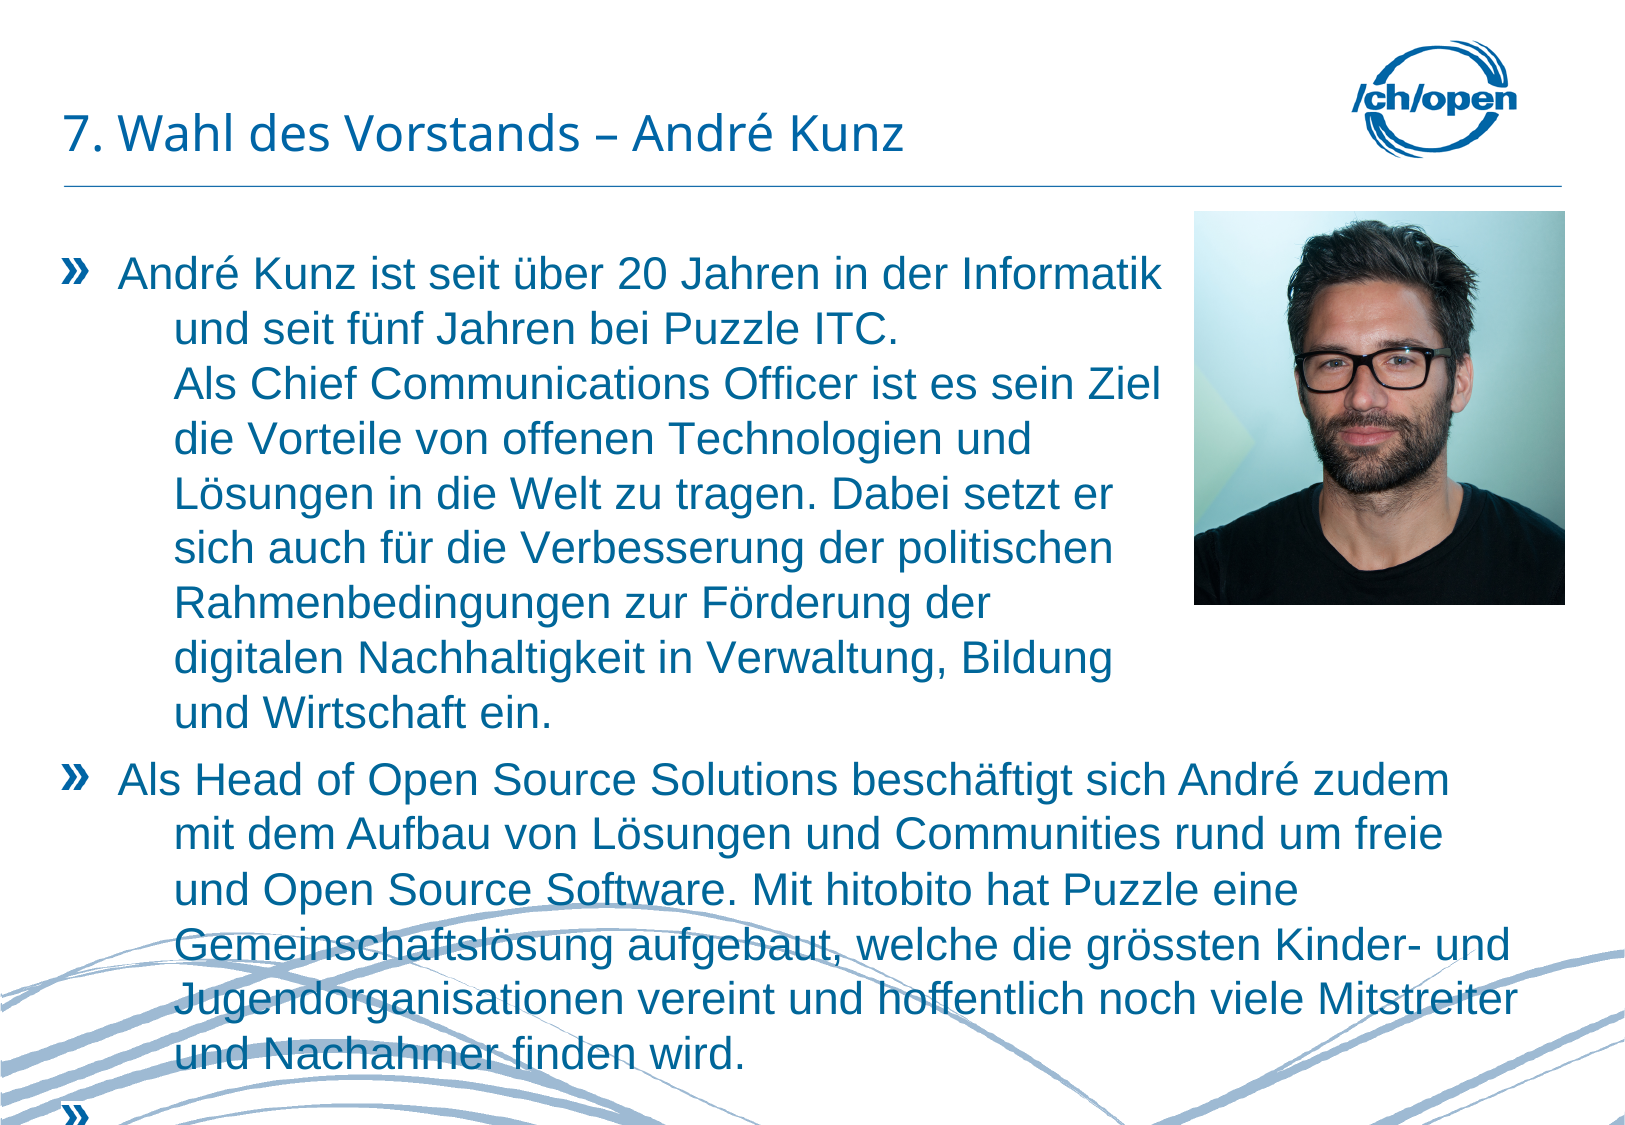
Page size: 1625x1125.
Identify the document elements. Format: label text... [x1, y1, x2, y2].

title 7. Wahl des Vorstands – André Kunz [62, 74, 1325, 188]
list André Kunz ist seit über 20 Jahren in der Informatik und seit fünf Jahren bei Puzzle ITC. Als Chief Communications Officer ist es sein Ziel die Vorteile von offenen Technologien und Lösungen in die Welt zu tragen. Dabei setzt er sich auch für die Verbesserung der politischen Rahmenbedingungen zur Förderung der digitalen Nachhaltigkeit in Verwaltung, Bildung und Wirtschaft ein. Als Head of Open Source Solutions beschäftigt sich André zudem mit dem Aufbau von Lösungen und Communities rund um freie und Open Source Software. Mit hitobito hat Puzzle eine Gemeinschaftslösung aufgebaut, welche die grössten Kinder- und Jugendorganisationen vereint und hoffentlich noch viele Mitstreiter und Nachahmer finden wird. [61, 243, 1524, 1084]
picture [1194, 211, 1565, 605]
